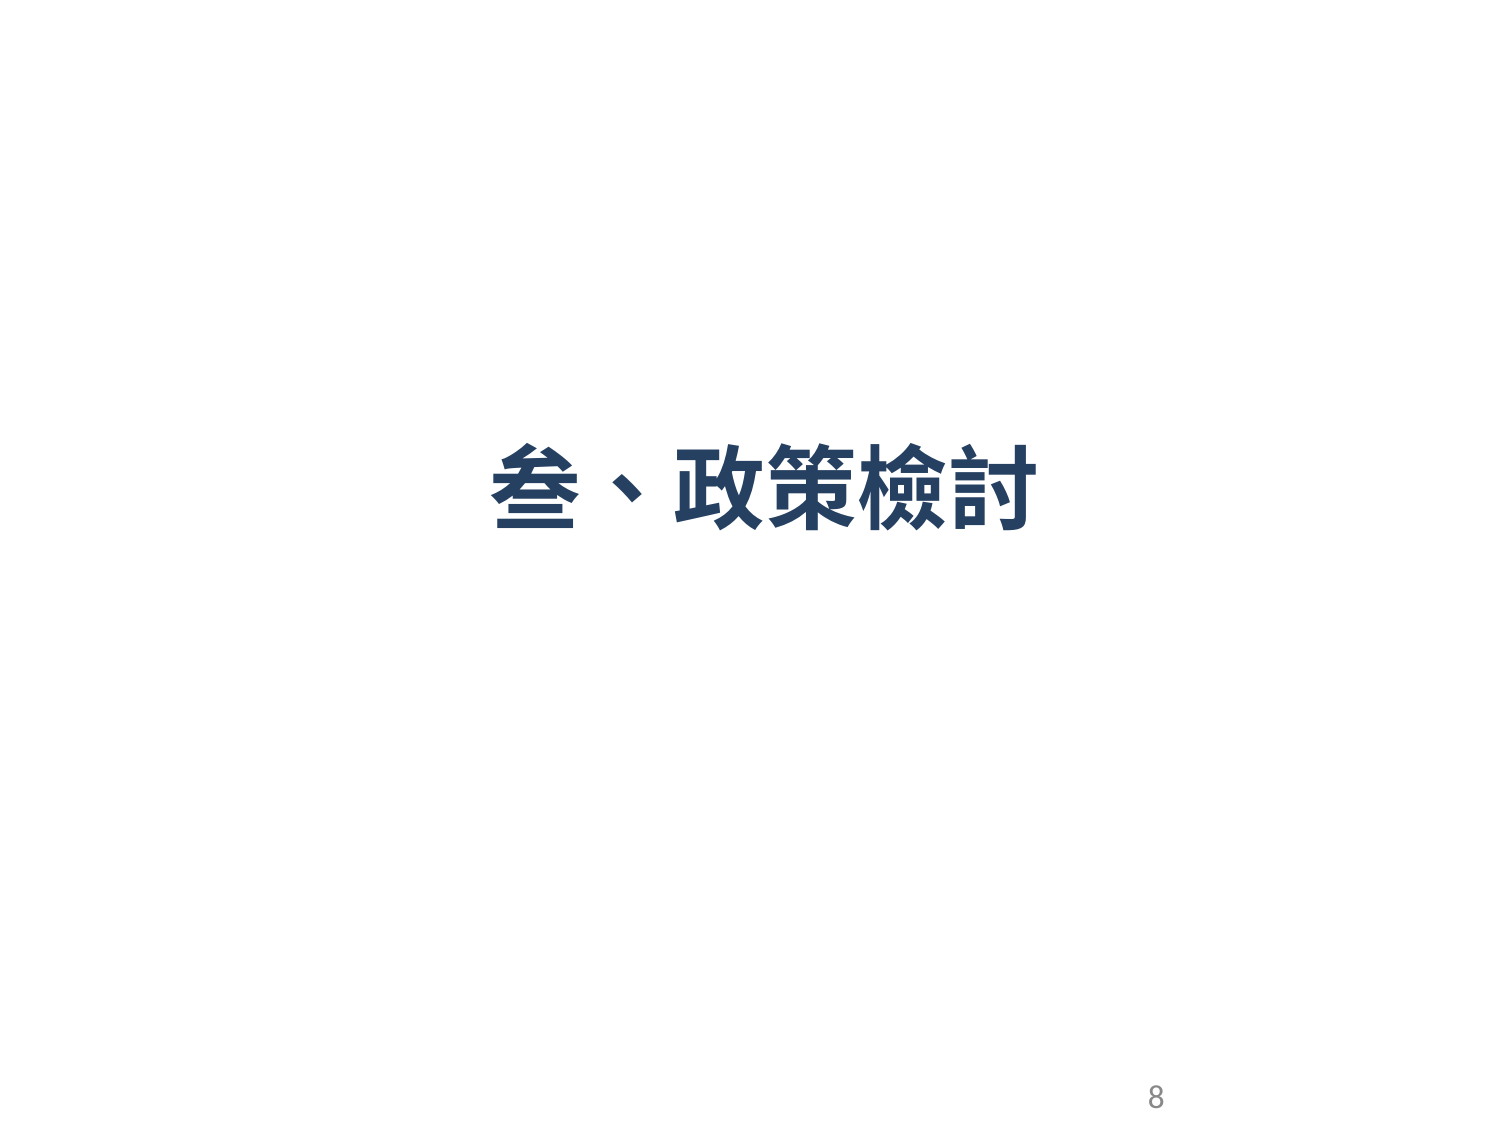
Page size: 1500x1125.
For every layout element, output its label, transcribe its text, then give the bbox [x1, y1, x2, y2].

title 叁、政策檢討 [30, 398, 1500, 587]
text_box 8 [1132, 1065, 1483, 1125]
